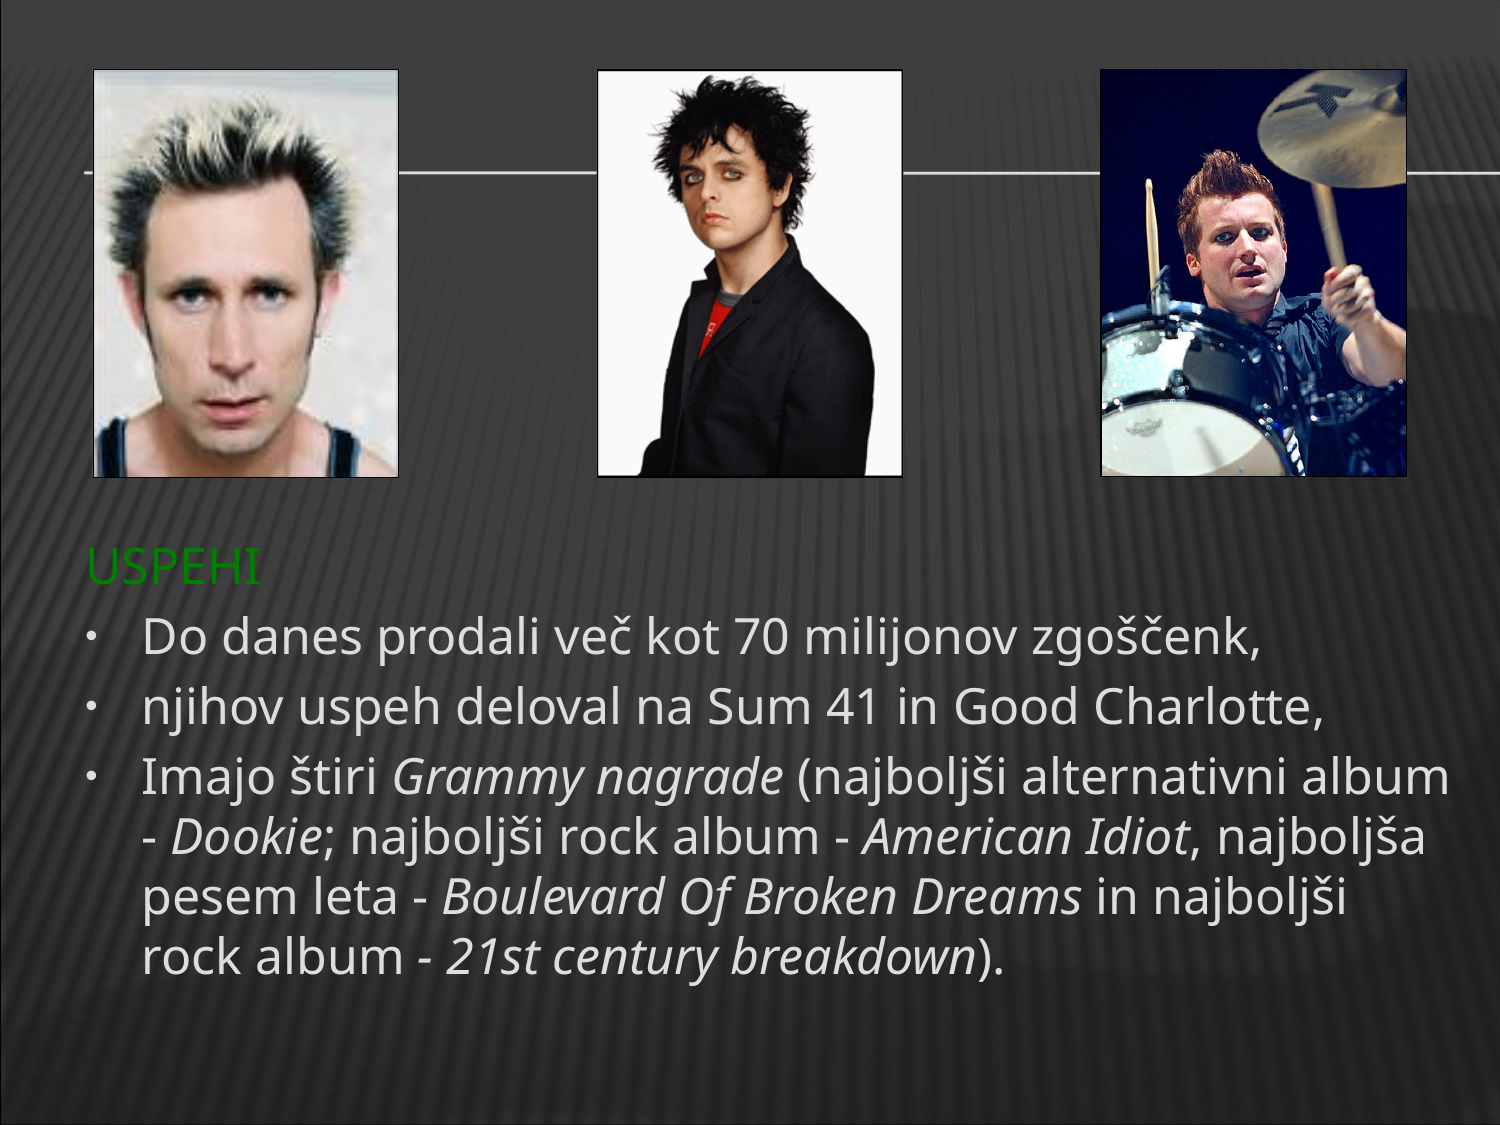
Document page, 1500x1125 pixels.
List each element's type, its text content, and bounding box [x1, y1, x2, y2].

picture [0, 0, 1500, 1125]
list USPEHI Do danes prodali več kot 70 milijonov zgoščenk, njihov uspeh deloval na Sum 41 in Good Charlotte, Imajo štiri Grammy nagrade (najboljši alternativni album - Dookie; najboljši rock album - American Idiot, najboljša pesem leta - Boulevard Of Broken Dreams in najboljši rock album - 21st century breakdown). [70, 527, 1475, 1055]
list [50, 515, 1383, 1038]
